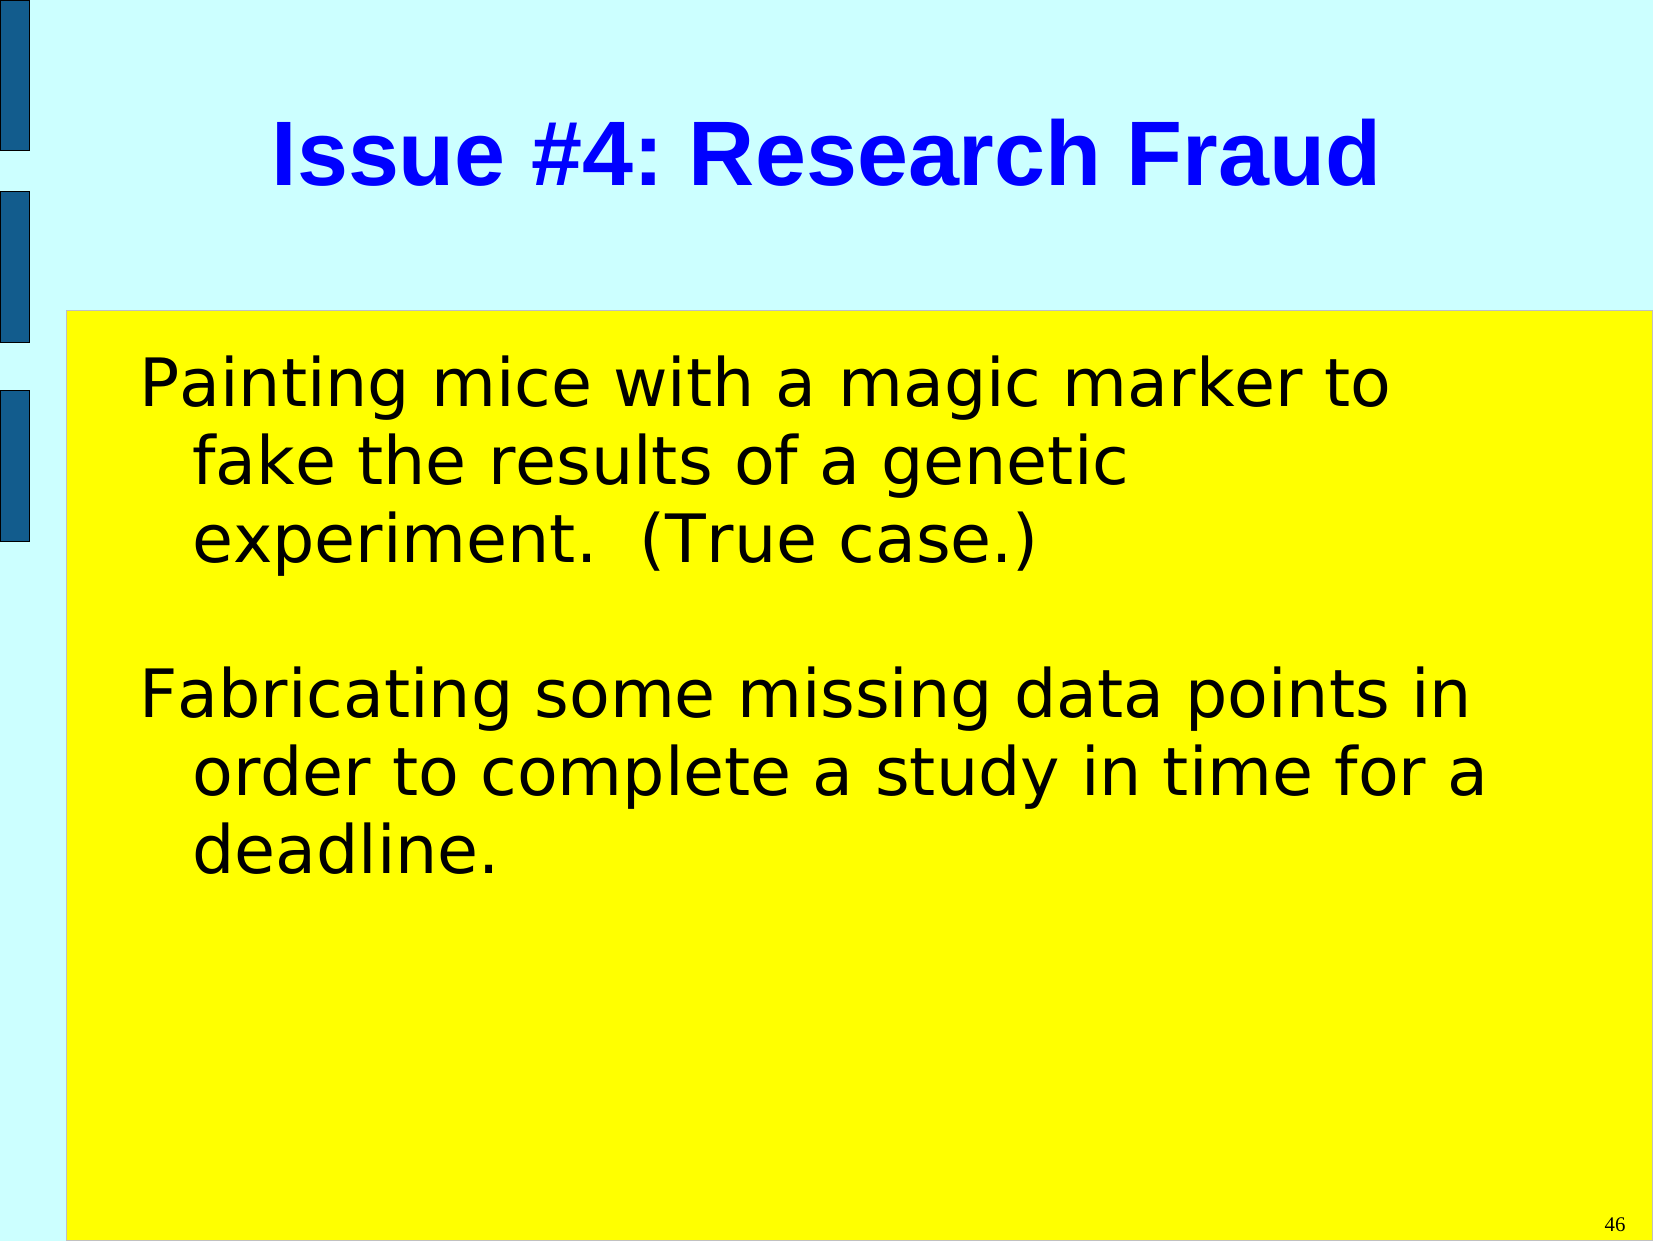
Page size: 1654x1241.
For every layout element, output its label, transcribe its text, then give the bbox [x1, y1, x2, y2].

title Issue #4: Research Fraud [121, 49, 1534, 258]
list Painting mice with a magic marker to fake the results of a genetic experiment. (True case.) Fabricating some missing data points in order to complete a study in time for a deadline. [121, 344, 1534, 1127]
